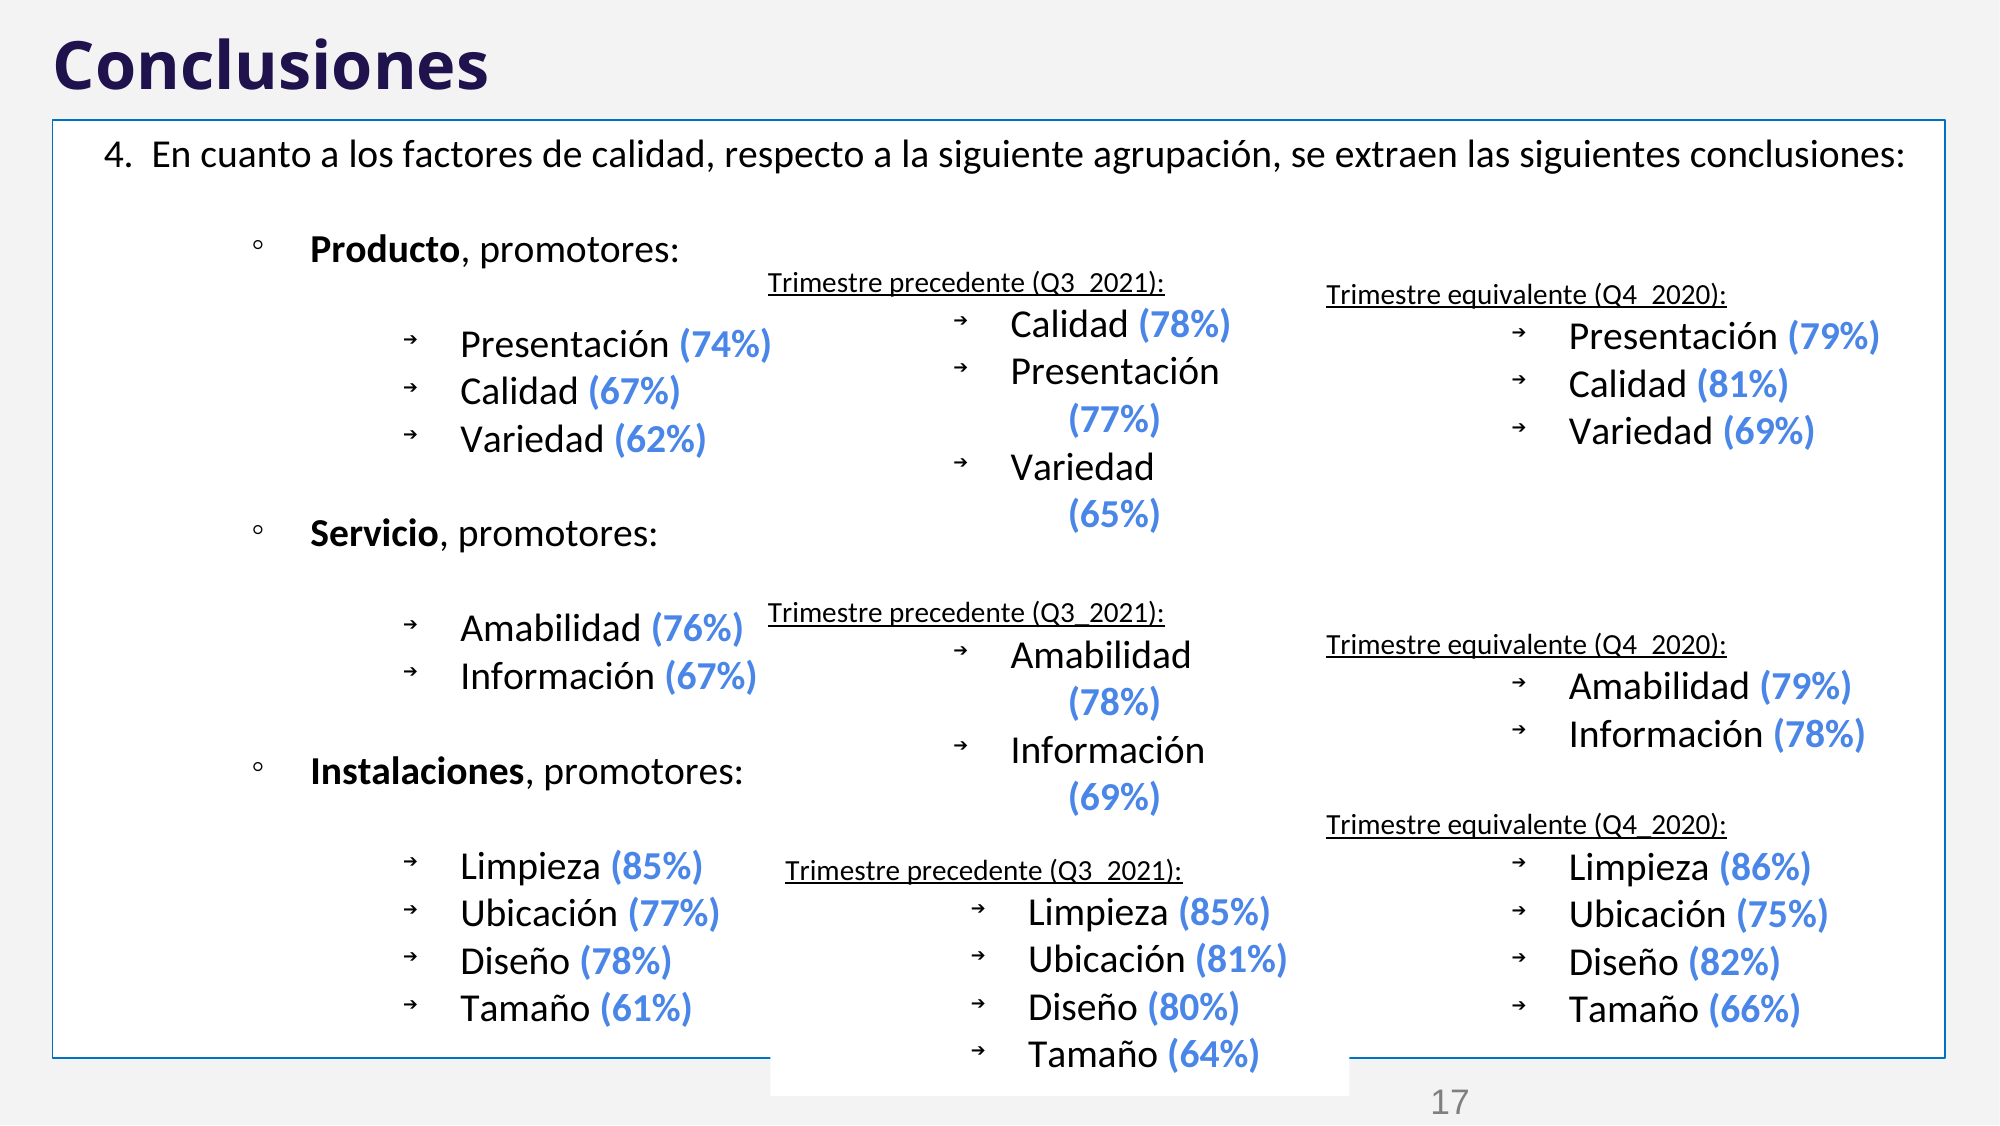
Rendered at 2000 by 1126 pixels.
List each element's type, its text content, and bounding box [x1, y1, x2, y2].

text_box Trimestre equivalente (Q4_2020): Amabilidad (79%) Información (78%) [1311, 610, 1926, 798]
text_box 4. En cuanto a los factores de calidad, respecto a la siguiente agrupación, se extraen las siguientes conclusiones: Producto, promotores: Presentación (74%) Calidad (67%) Variedad (62%) Servicio, promotores: Amabilidad (76%) Información (67%) Instalaciones, promotores: Limpieza (85%) Ubicación (77%) Diseño (78%) Tamaño (61%) [52, 120, 1945, 1058]
text_box Trimestre equivalente (Q4_2020): Limpieza (86%) Ubicación (75%) Diseño (82%) Tamaño (66%) [1311, 798, 1926, 1046]
text_box Trimestre precedente (Q3_2021): Limpieza (85%) Ubicación (81%) Diseño (80%) Tamaño (64%) [770, 835, 1350, 1096]
text_box Conclusiones [52, 0, 1945, 119]
text_box <número> [1412, 1069, 1880, 1126]
text_box Trimestre equivalente (Q4_2020): Presentación (79%) Calidad (81%) Variedad (69%) [1311, 260, 1926, 610]
text_box Trimestre precedente (Q3_2021): Amabilidad (78%) Información (69%) [752, 598, 1264, 834]
text_box Trimestre precedente (Q3_2021): Calidad (78%) Presentación (77%) Variedad (65%) [752, 248, 1264, 598]
